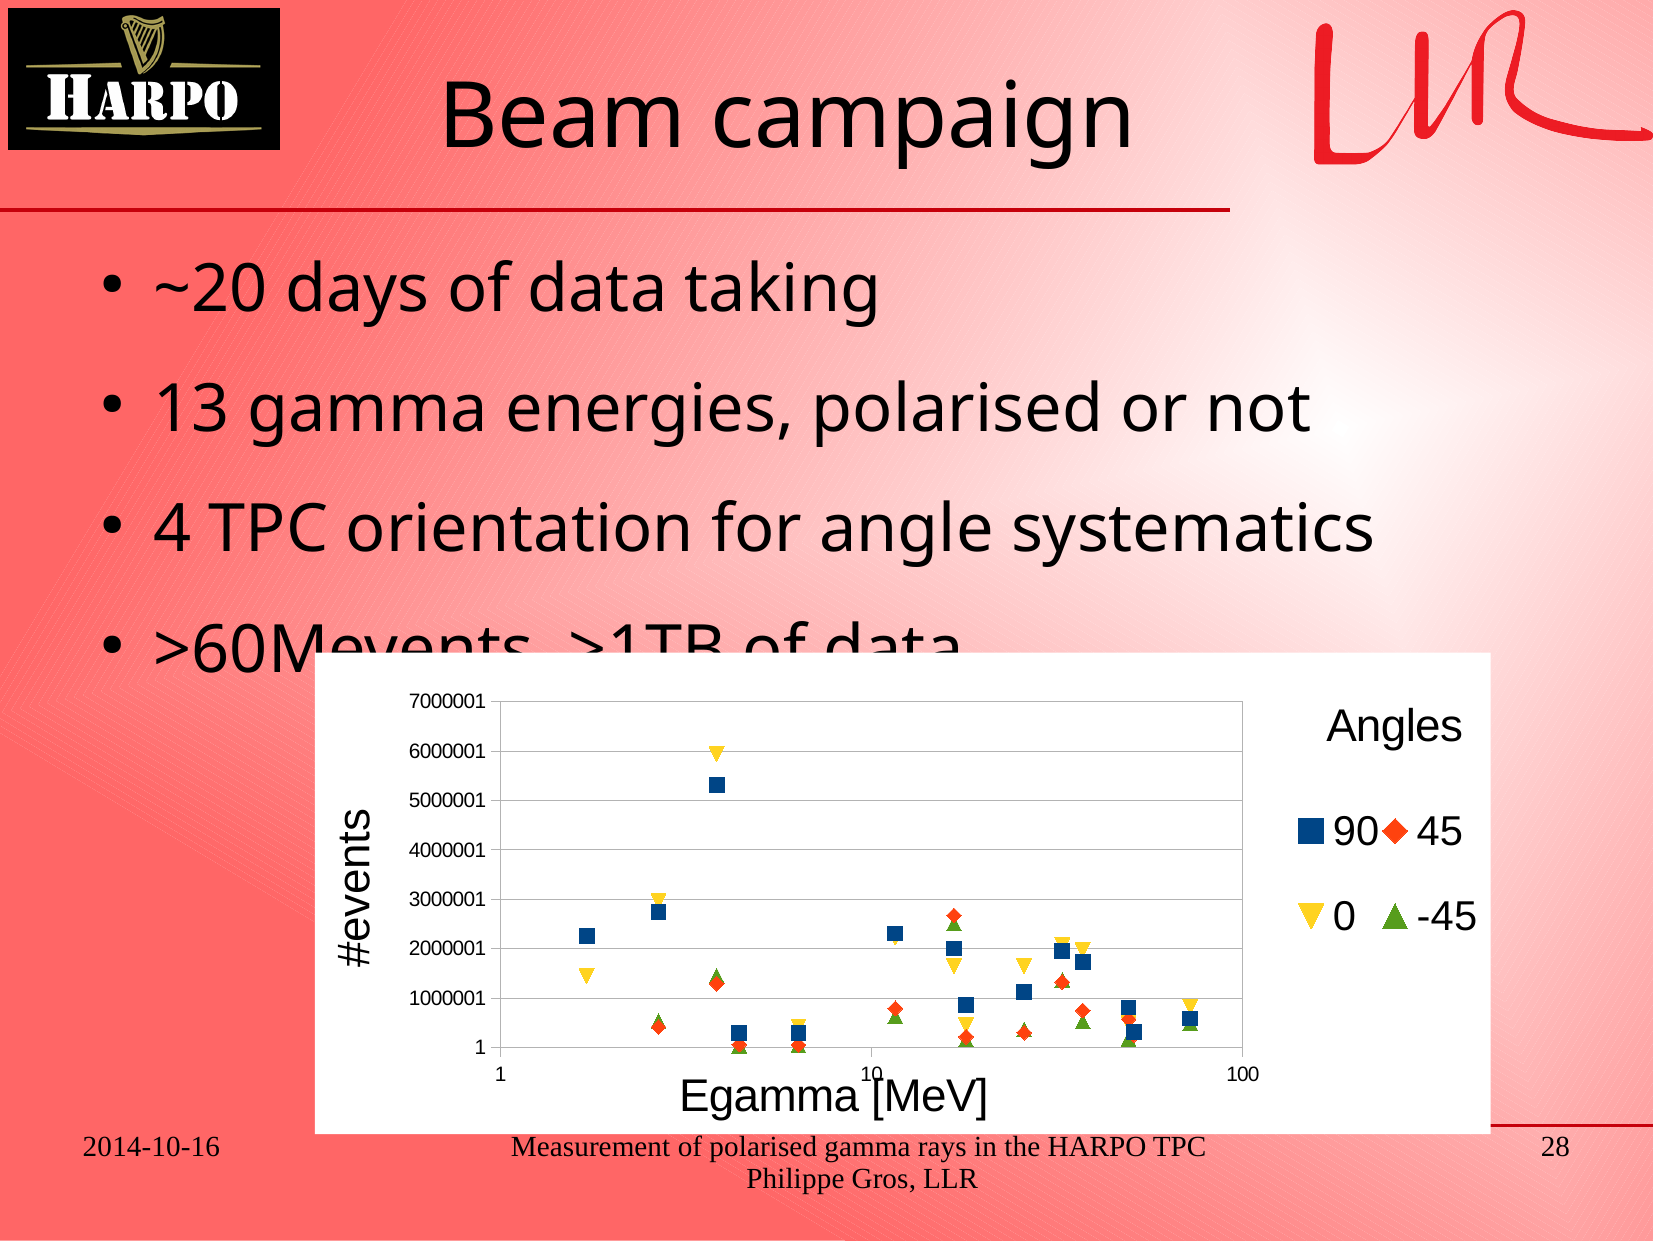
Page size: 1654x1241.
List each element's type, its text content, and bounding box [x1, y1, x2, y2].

title Beam campaign [285, 15, 1291, 211]
picture [8, 8, 280, 150]
picture [1314, 10, 1653, 165]
list ~20 days of data taking 13 gamma energies, polarised or not 4 TPC orientation for angle systematics >60Mevents, >1TB of data [82, 240, 1571, 1102]
chart [314, 652, 1491, 1135]
